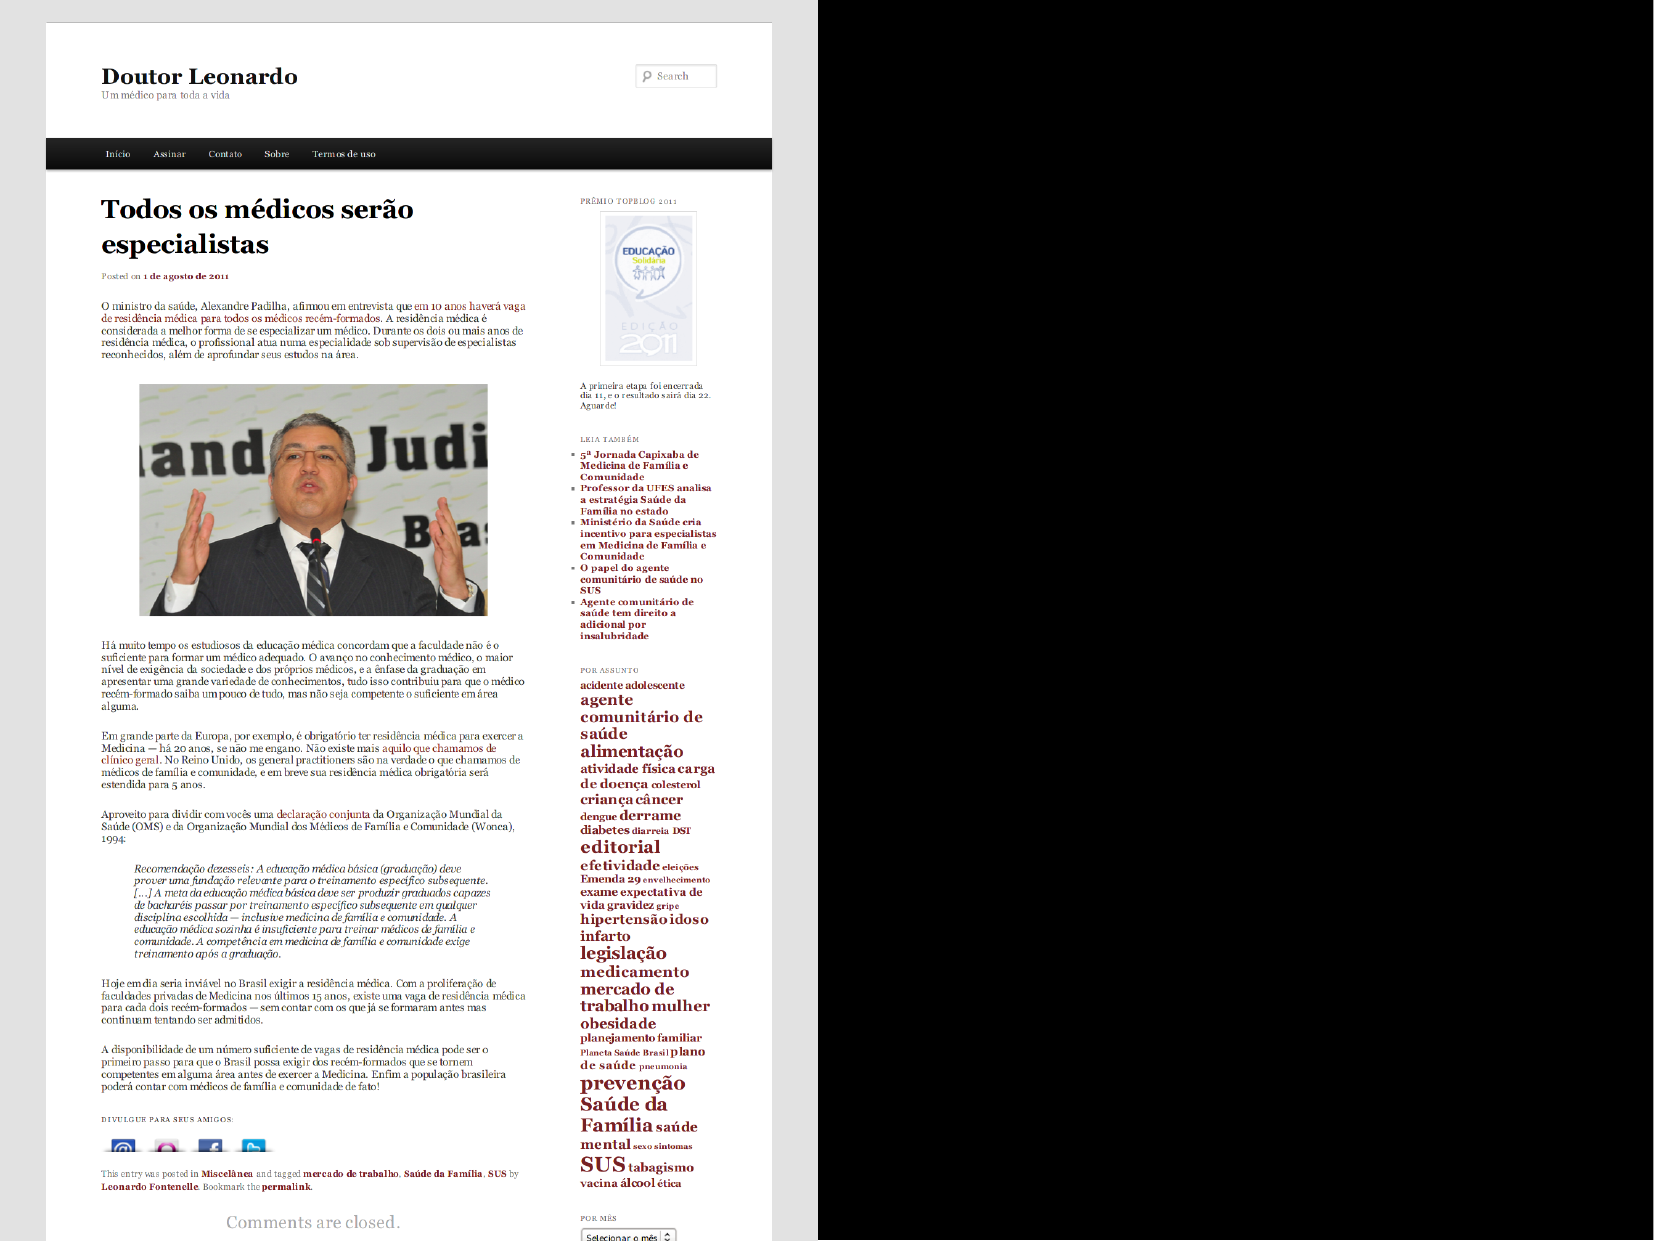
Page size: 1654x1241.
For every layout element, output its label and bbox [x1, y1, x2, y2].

picture [0, 0, 818, 1241]
